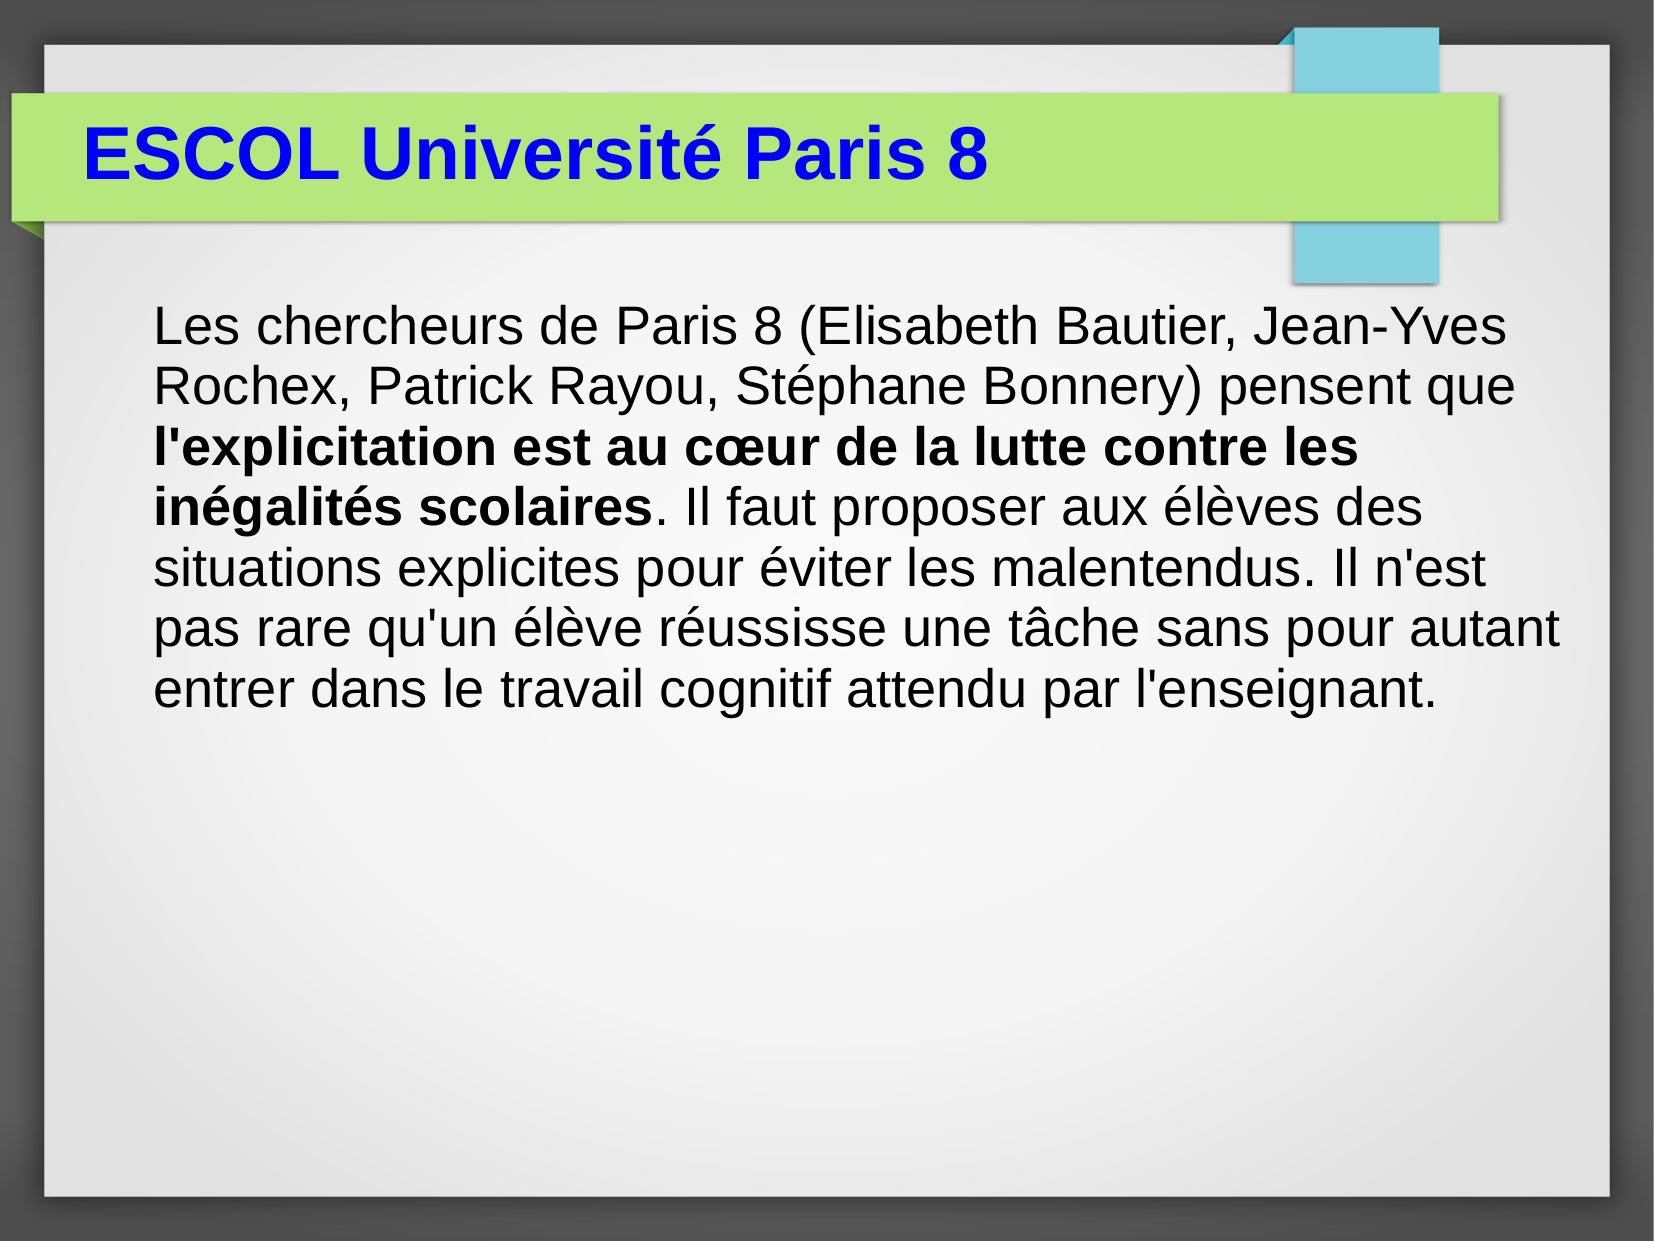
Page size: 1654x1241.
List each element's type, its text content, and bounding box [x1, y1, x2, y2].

list Les chercheurs de Paris 8 (Elisabeth Bautier, Jean-Yves Rochex, Patrick Rayou, Stéphane Bonnery) pensent que l'explicitation est au cœur de la lutte contre les inégalités scolaires. Il faut proposer aux élèves des situations explicites pour éviter les malentendus. Il n'est pas rare qu'un élève réussisse une tâche sans pour autant entrer dans le travail cognitif attendu par l'enseignant. [82, 295, 1571, 1015]
picture [0, 0, 1654, 1241]
title ESCOL Université Paris 8 [82, 94, 1264, 213]
